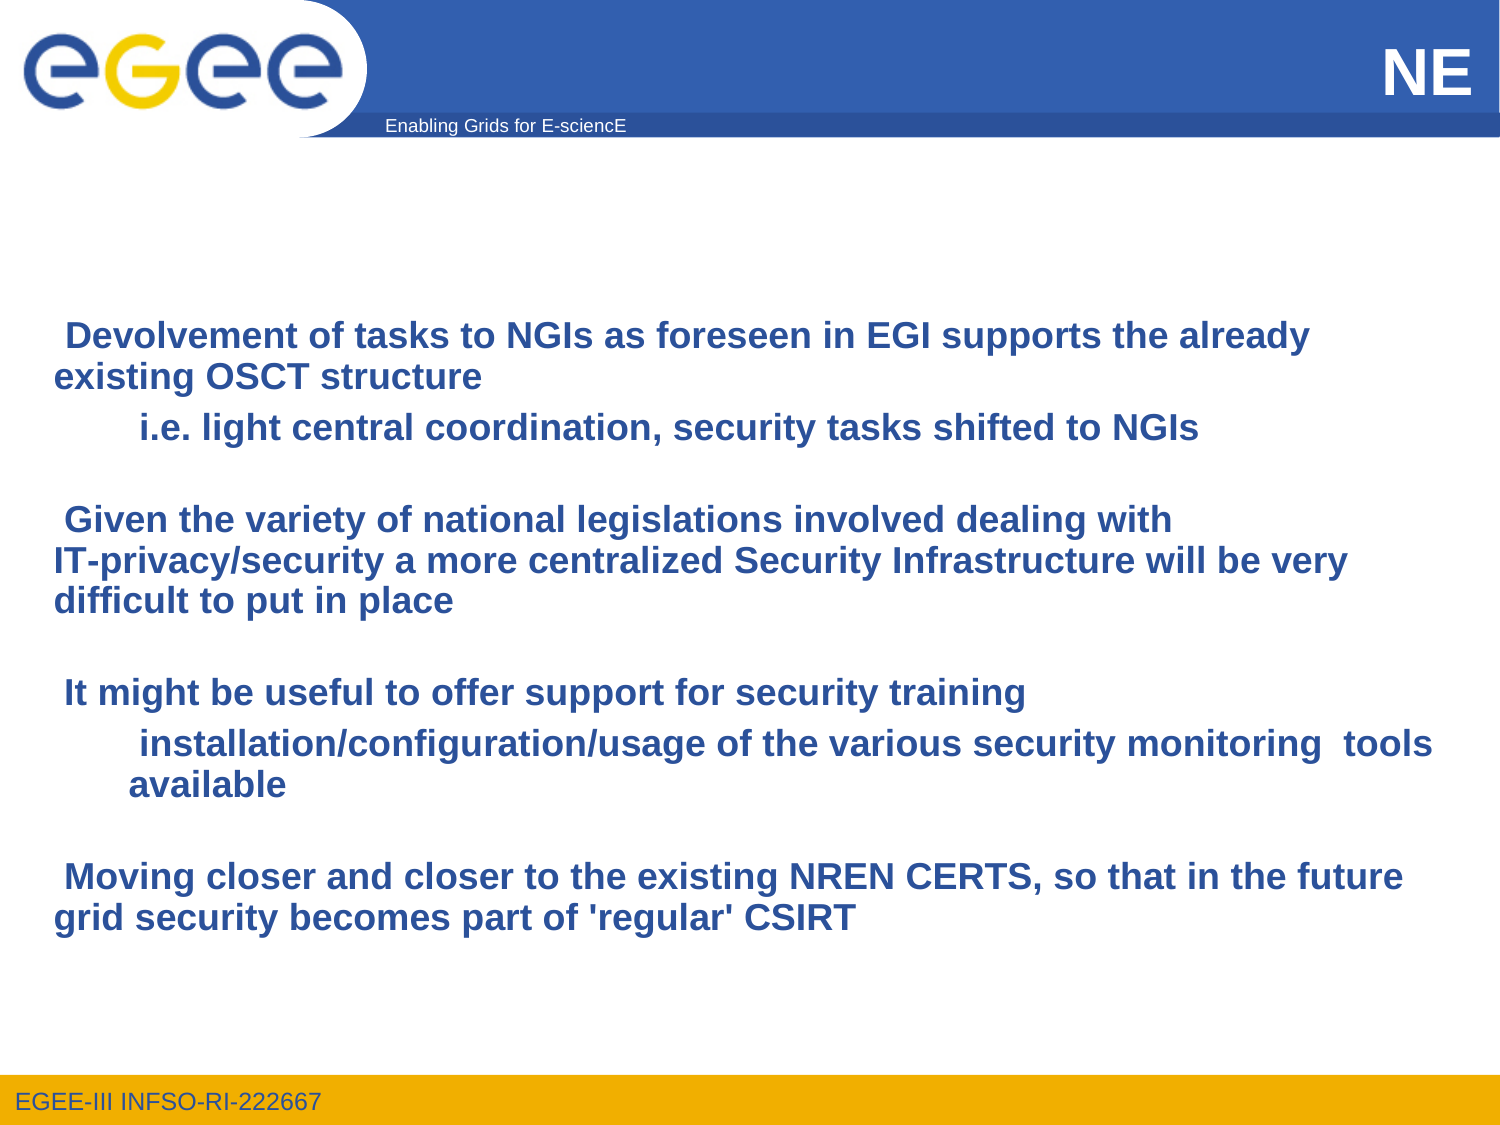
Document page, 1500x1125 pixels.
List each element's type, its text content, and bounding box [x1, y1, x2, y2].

subtitle Devolvement of tasks to NGIs as foreseen in EGI supports the already existing OSCT structure i.e. light central coordination, security tasks shifted to NGIs Given the variety of national legislations involved dealing with IT-privacy/security a more centralized Security Infrastructure will be very difficult to put in place It might be useful to offer support for security training installation/configuration/usage of the various security monitoring tools available Moving closer and closer to the existing NREN CERTS, so that in the future grid security becomes part of 'regular' CSIRT [53, 125, 1463, 1125]
picture [18, 30, 349, 112]
title NE [369, 0, 1475, 146]
